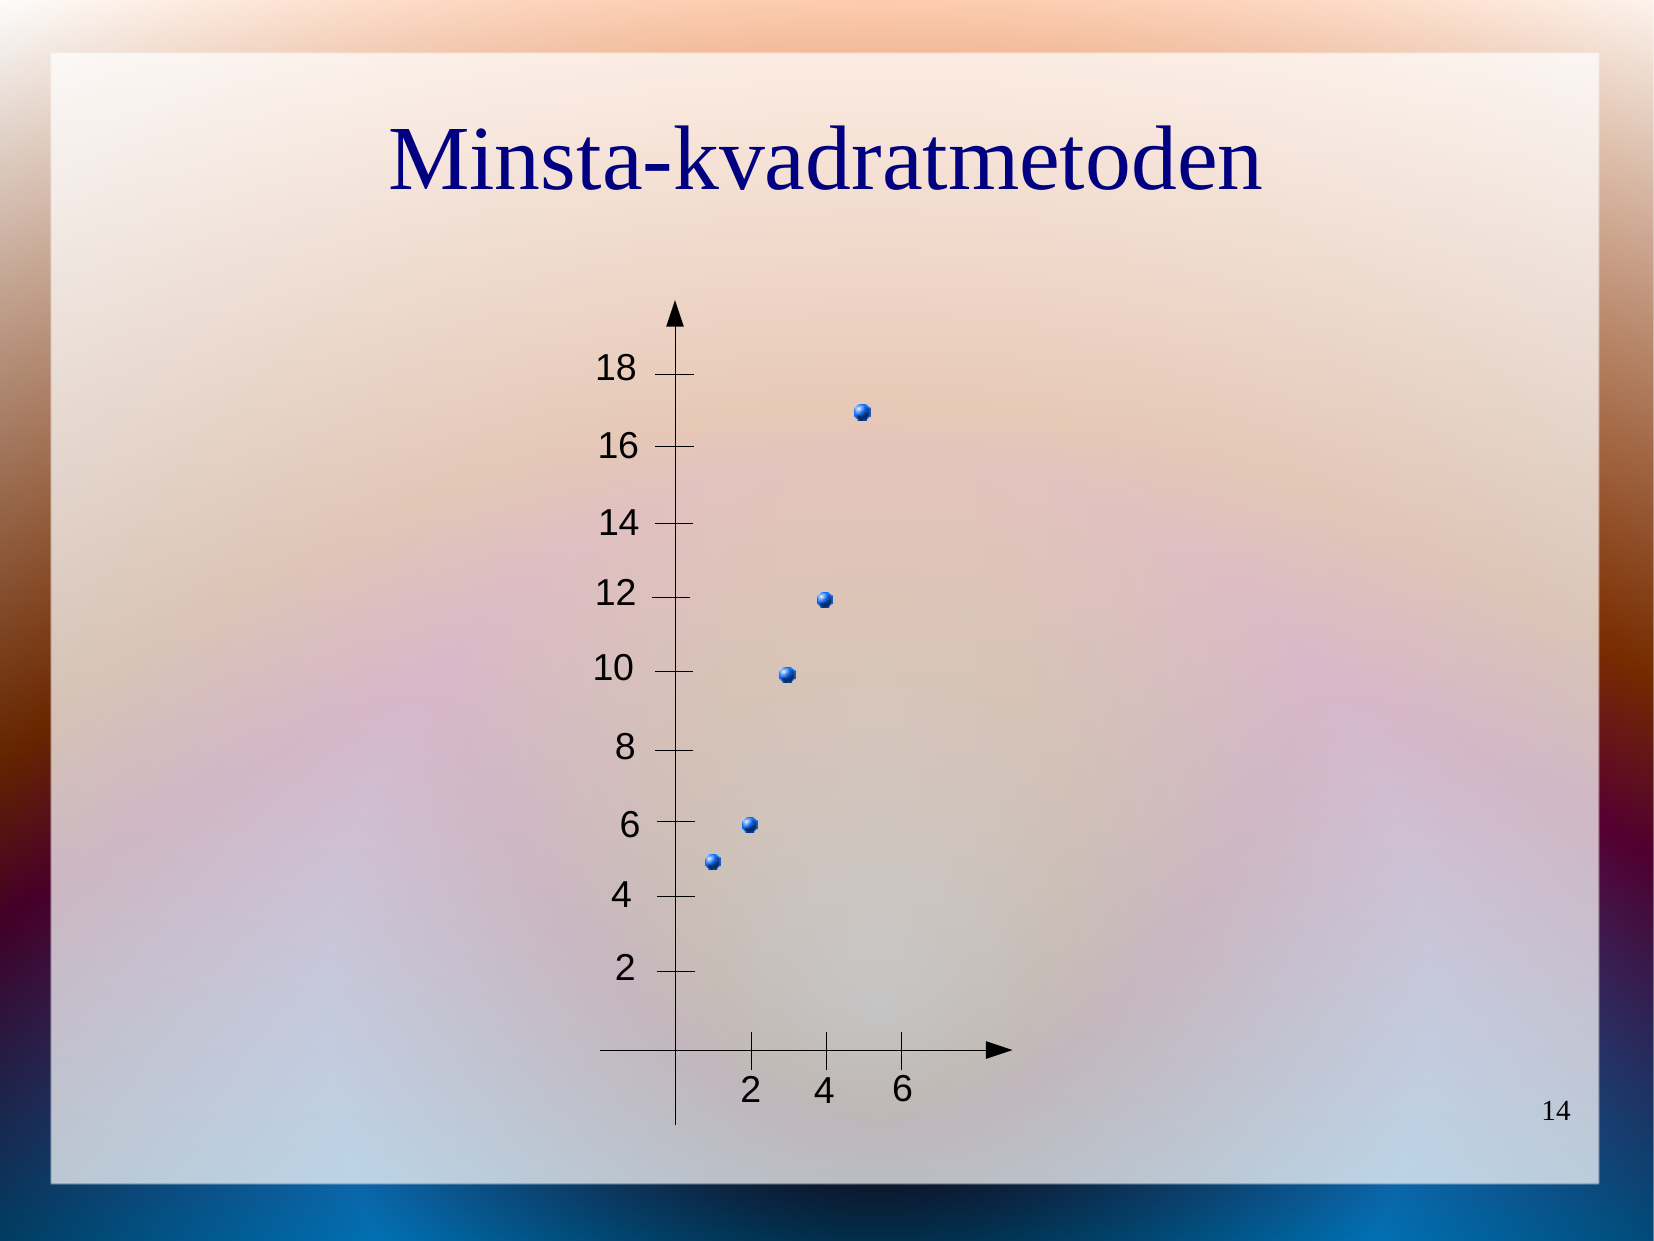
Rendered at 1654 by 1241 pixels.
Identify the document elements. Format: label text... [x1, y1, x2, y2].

text_box 16 [582, 417, 654, 475]
text_box 2 [725, 1061, 776, 1119]
text_box 6 [877, 1060, 928, 1117]
text_box 4 [596, 865, 647, 923]
text_box 2 [600, 939, 651, 997]
text_box 4 [799, 1061, 850, 1119]
text_box 8 [600, 717, 651, 775]
text_box 12 [580, 564, 652, 622]
text_box 18 [580, 339, 652, 396]
text_box 6 [604, 795, 656, 853]
text_box 14 [583, 494, 655, 552]
picture [0, 0, 1654, 1241]
text_box 10 [577, 639, 649, 697]
title Minsta-kvadratmetoden [82, 55, 1571, 263]
